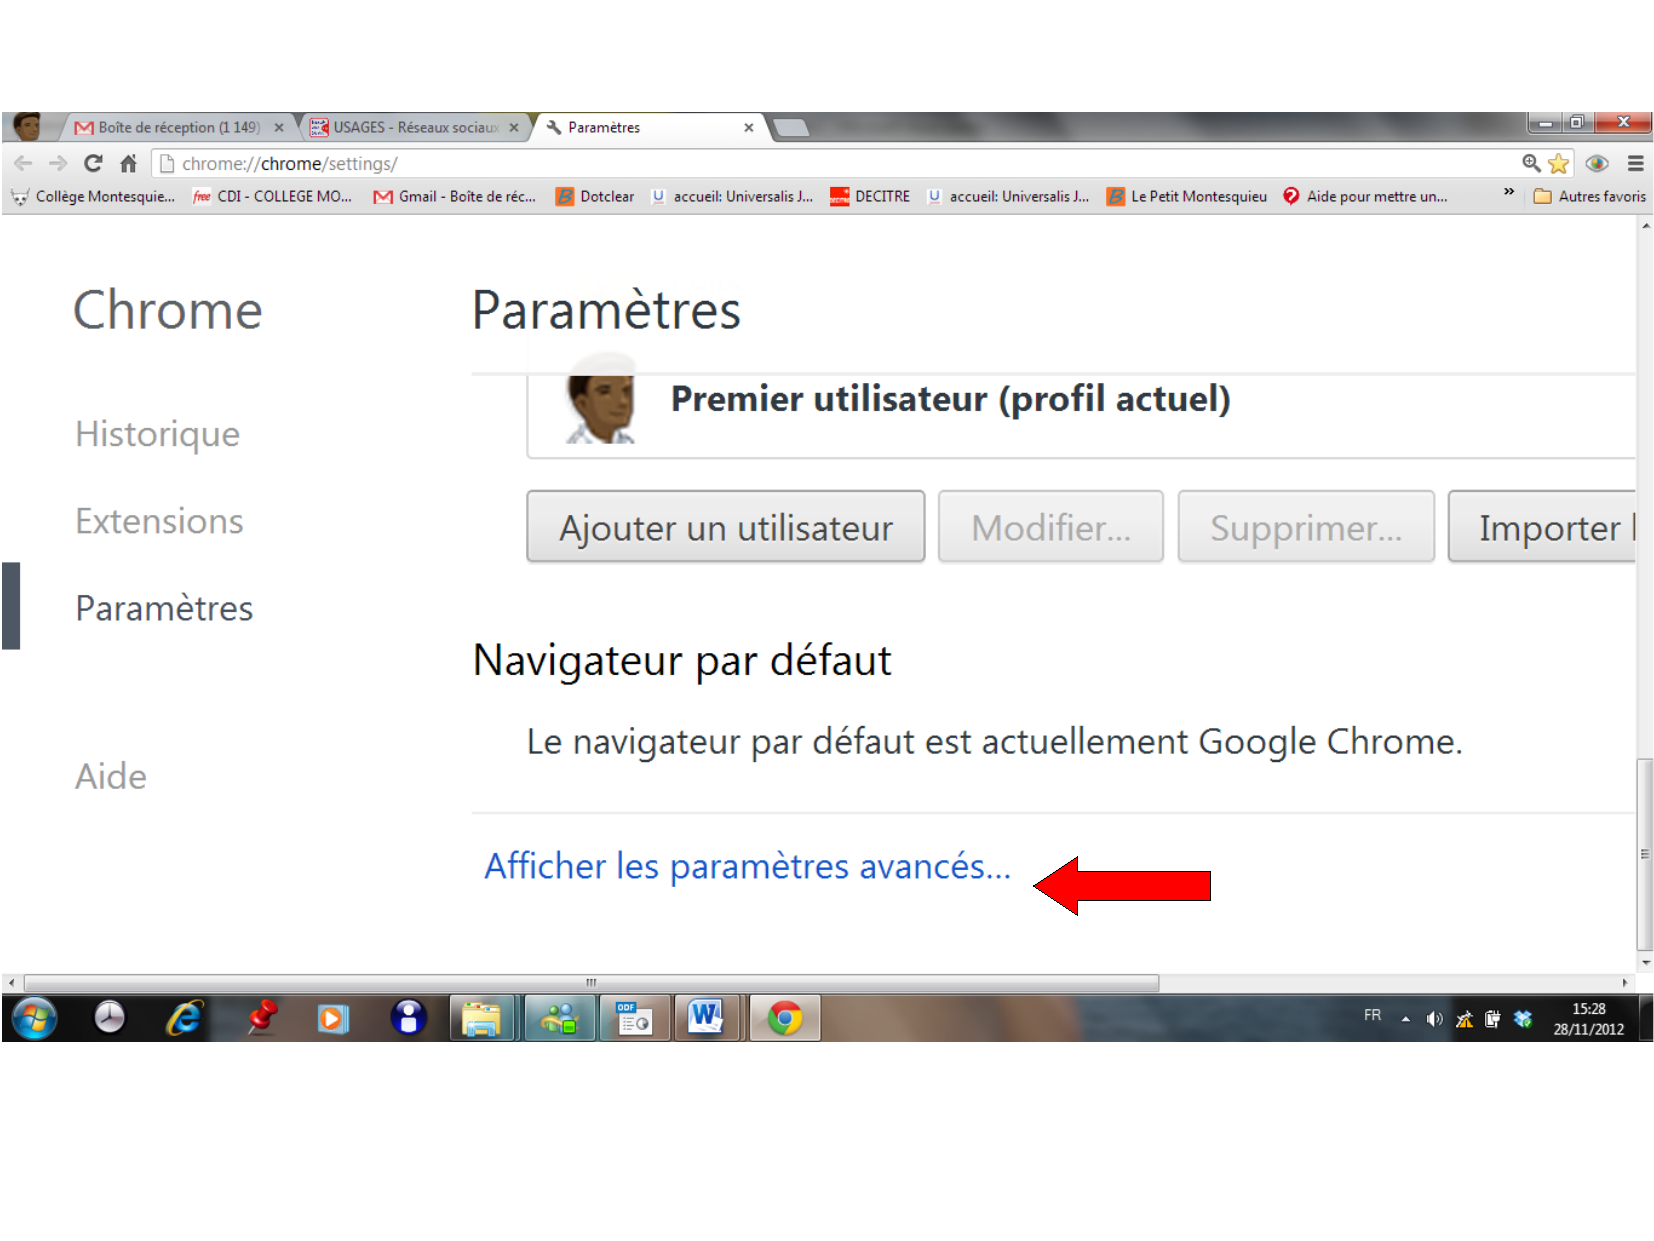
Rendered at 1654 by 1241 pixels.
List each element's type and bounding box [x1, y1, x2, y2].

text_box [1033, 856, 1211, 916]
picture [2, 112, 1654, 1042]
